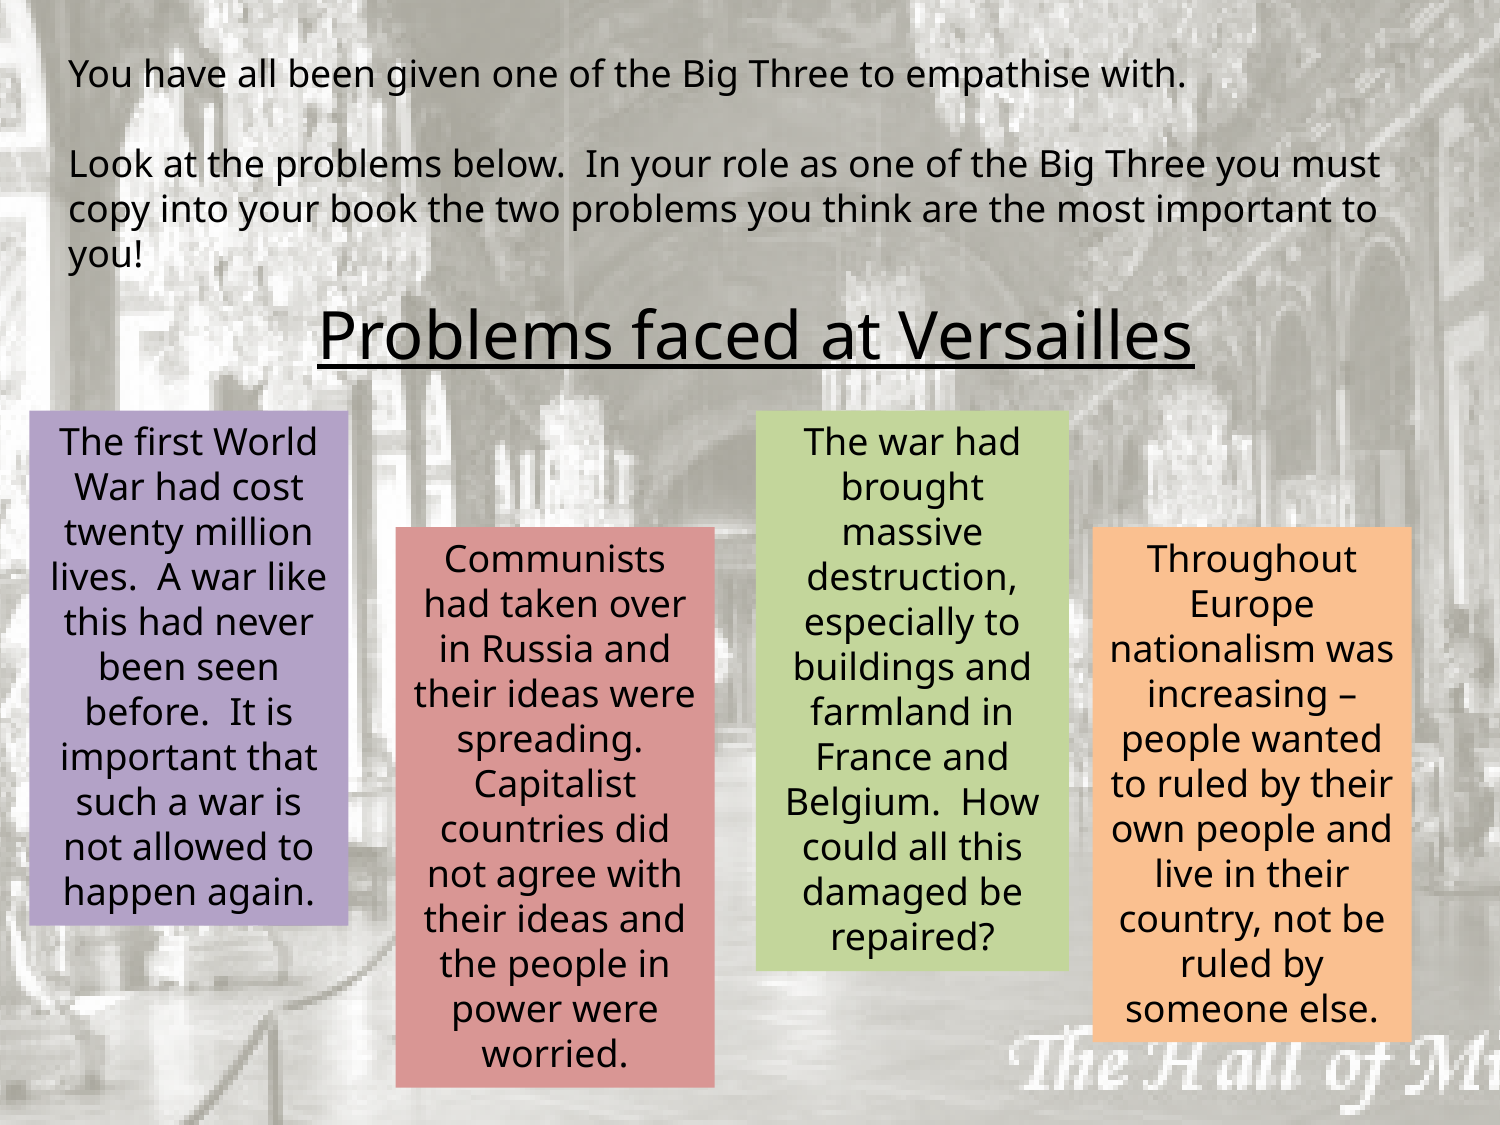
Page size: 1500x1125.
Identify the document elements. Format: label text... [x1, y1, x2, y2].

text_box You have all been given one of the Big Three to empathise with. Look at the problems below. In your role as one of the Big Three you must copy into your book the two problems you think are the most important to you! [53, 42, 1459, 240]
text_box Throughout Europe nationalism was increasing – people wanted to ruled by their own people and live in their country, not be ruled by someone else. [1092, 527, 1412, 1043]
picture [0, 0, 1500, 1125]
text_box The war had brought massive destruction, especially to buildings and farmland in France and Belgium. How could all this damaged be repaired? [755, 410, 1069, 972]
text_box Communists had taken over in Russia and their ideas were spreading. Capitalist countries did not agree with their ideas and the people in power were worried. [395, 527, 715, 1088]
text_box The first World War had cost twenty million lives. A war like this had never been seen before. It is important that such a war is not allowed to happen again. [29, 410, 349, 926]
text_box Problems faced at Versailles [64, 285, 1447, 382]
